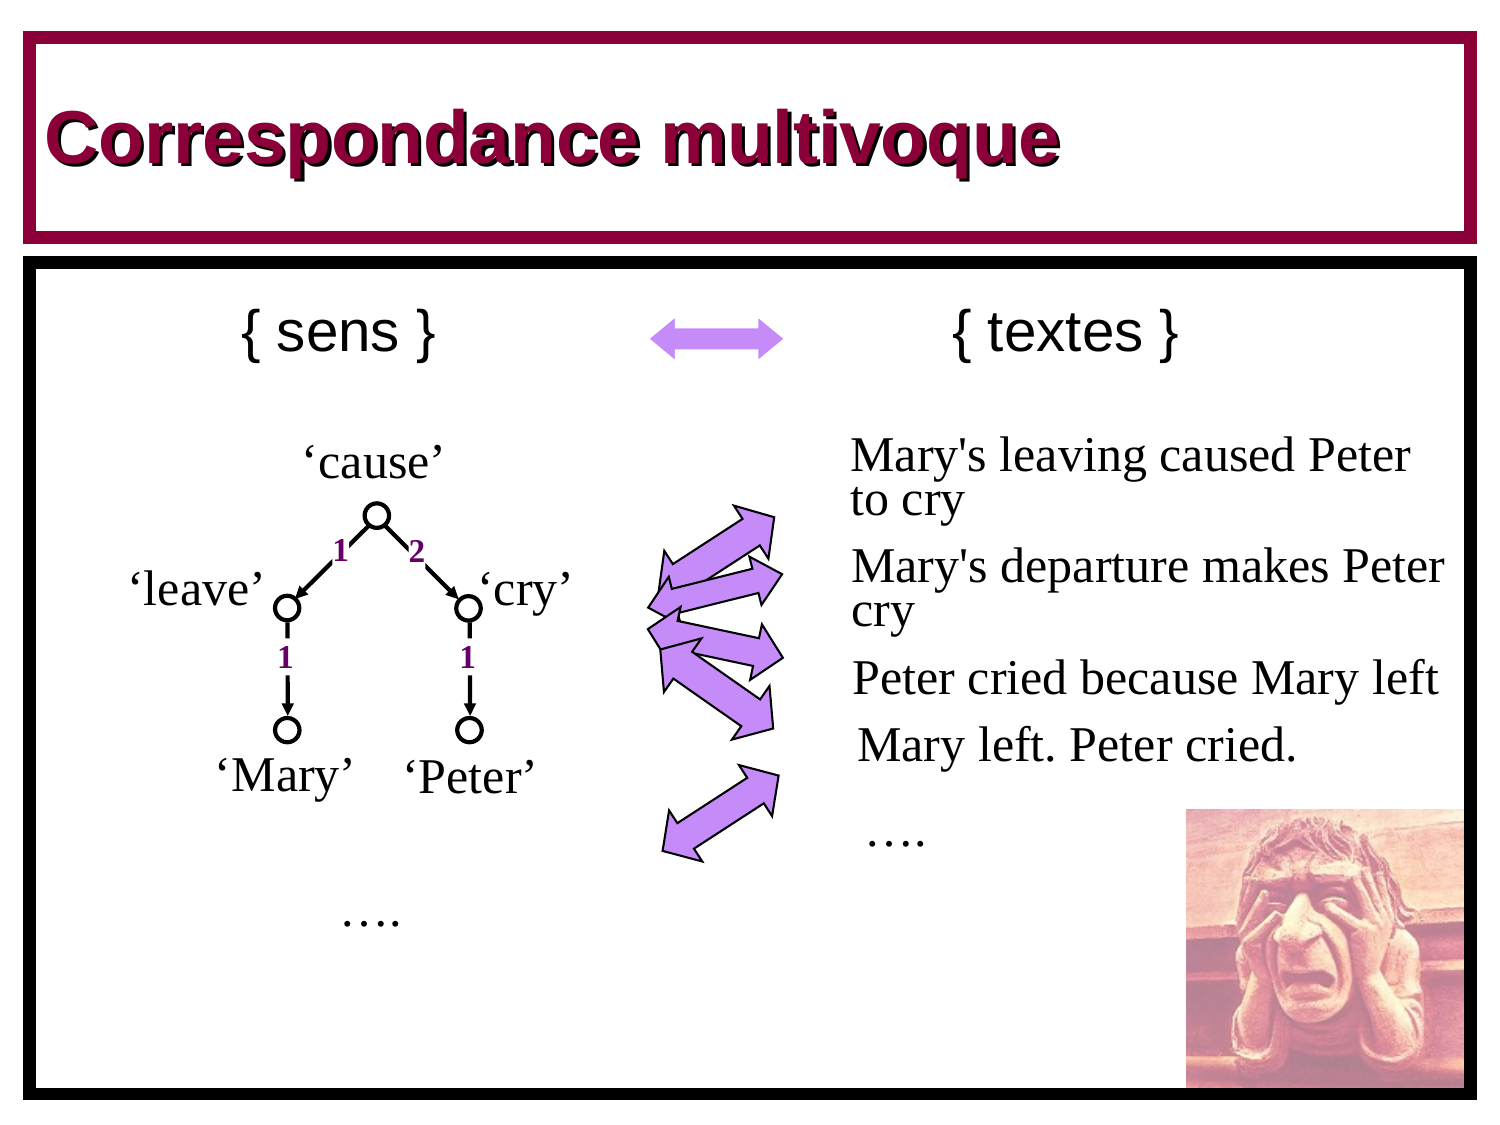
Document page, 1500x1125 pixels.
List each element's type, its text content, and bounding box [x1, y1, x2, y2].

text_box Mary left. Peter cried. [842, 718, 1482, 779]
text_box [648, 316, 785, 362]
text_box ‘leave’ [112, 553, 288, 625]
text_box Mary's leaving caused Peter to cry [835, 428, 1463, 533]
text_box Peter cried because Mary left [837, 651, 1466, 712]
text_box 1 [459, 638, 477, 676]
title Correspondance multivoque [29, 37, 1471, 238]
text_box [662, 765, 779, 862]
text_box ‘Peter’ [387, 740, 563, 812]
text_box Mary's departure makes Peter cry [836, 539, 1490, 644]
text_box ‘cause’ [287, 426, 463, 498]
text_box 1 [277, 638, 294, 676]
text_box 1 [332, 531, 350, 569]
text_box …. [324, 874, 451, 945]
text_box …. [849, 803, 951, 864]
list [29, 262, 1471, 1095]
text_box { textes } [937, 290, 1301, 372]
text_box { sens } [226, 290, 480, 372]
text_box ‘Mary’ [199, 739, 376, 810]
text_box ‘cry’ [462, 553, 638, 625]
text_box 2 [408, 532, 426, 570]
text_box [647, 505, 783, 740]
